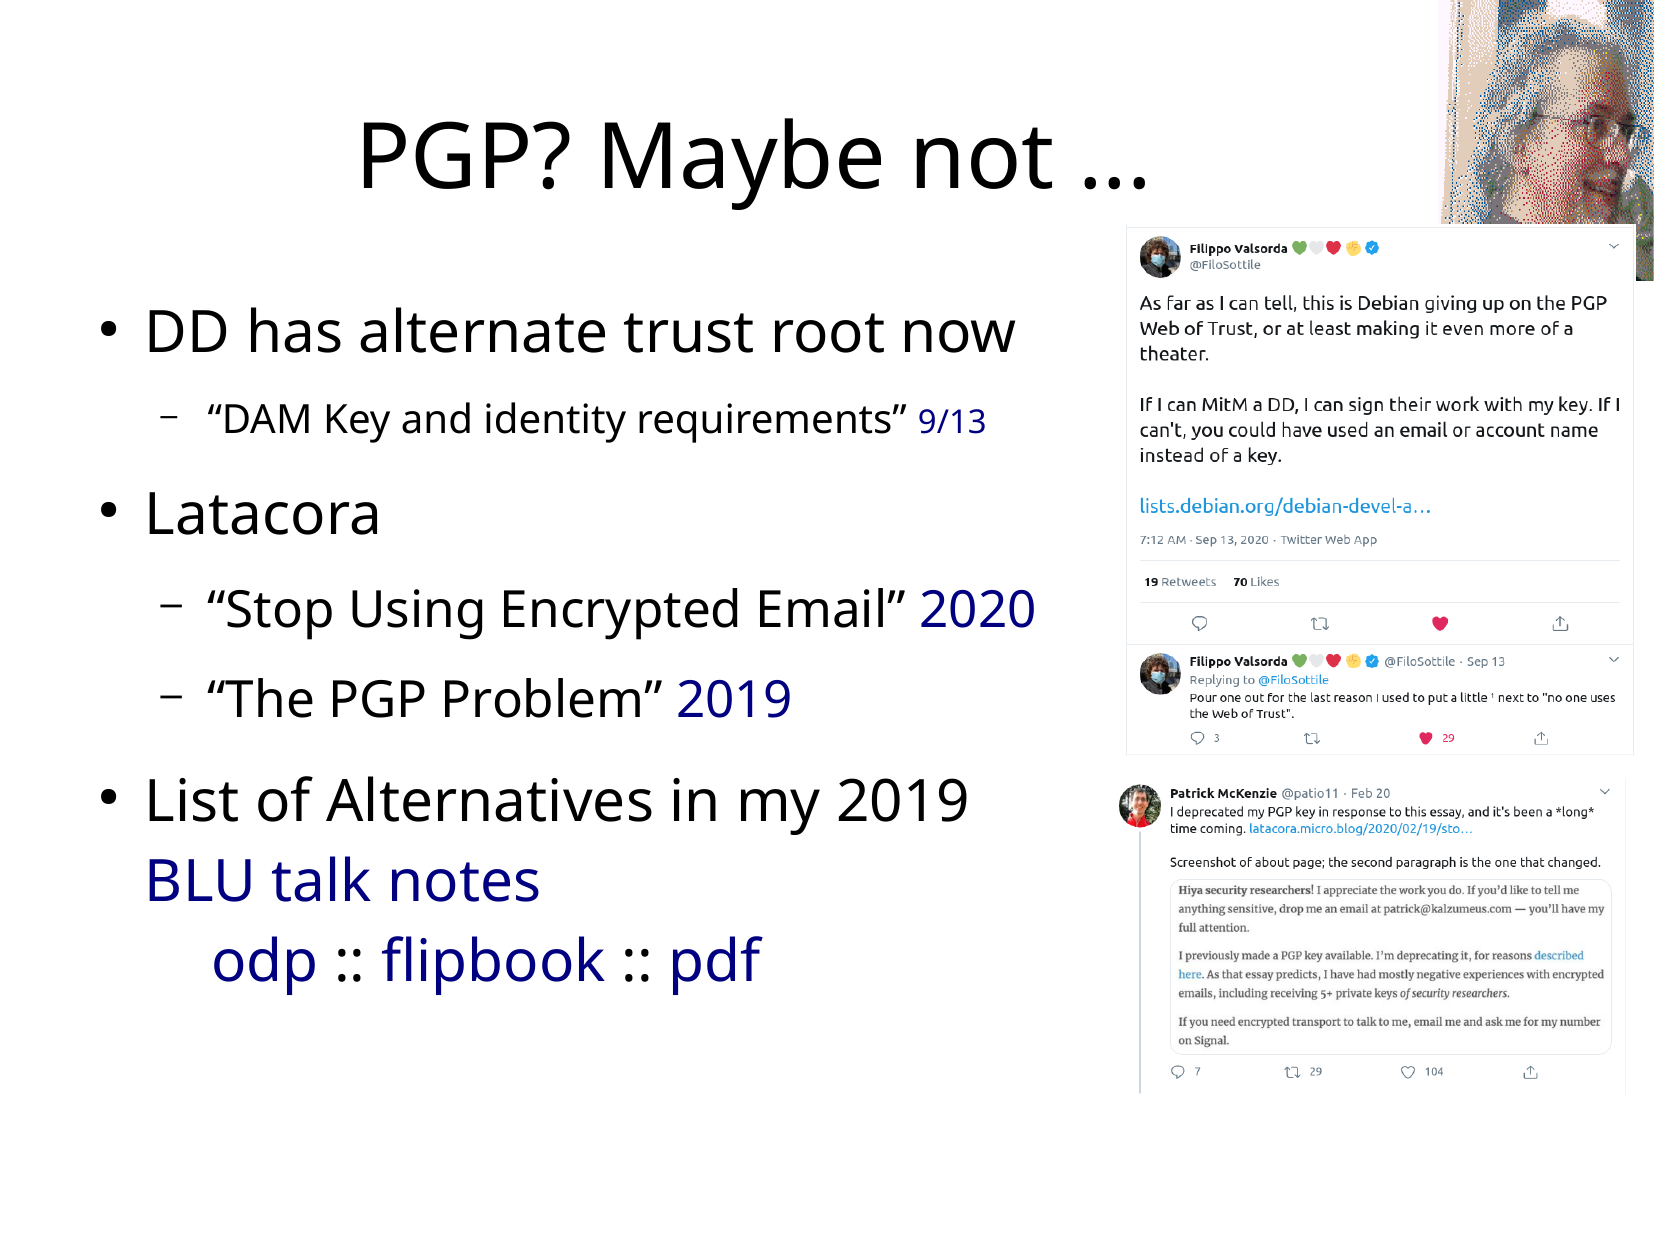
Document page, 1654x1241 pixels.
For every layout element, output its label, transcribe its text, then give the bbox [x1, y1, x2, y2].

list DD has alternate trust root now “DAM Key and identity requirements” 9/13 Latacora “Stop Using Encrypted Email” 2020 “The PGP Problem” 2019 List of Alternatives in my 2019 BLU talk notes odp :: flipbook :: pdf [82, 290, 1066, 1010]
picture [1110, 779, 1628, 1096]
title PGP? Maybe not ... [82, 49, 1426, 257]
picture [1124, 0, 1654, 755]
